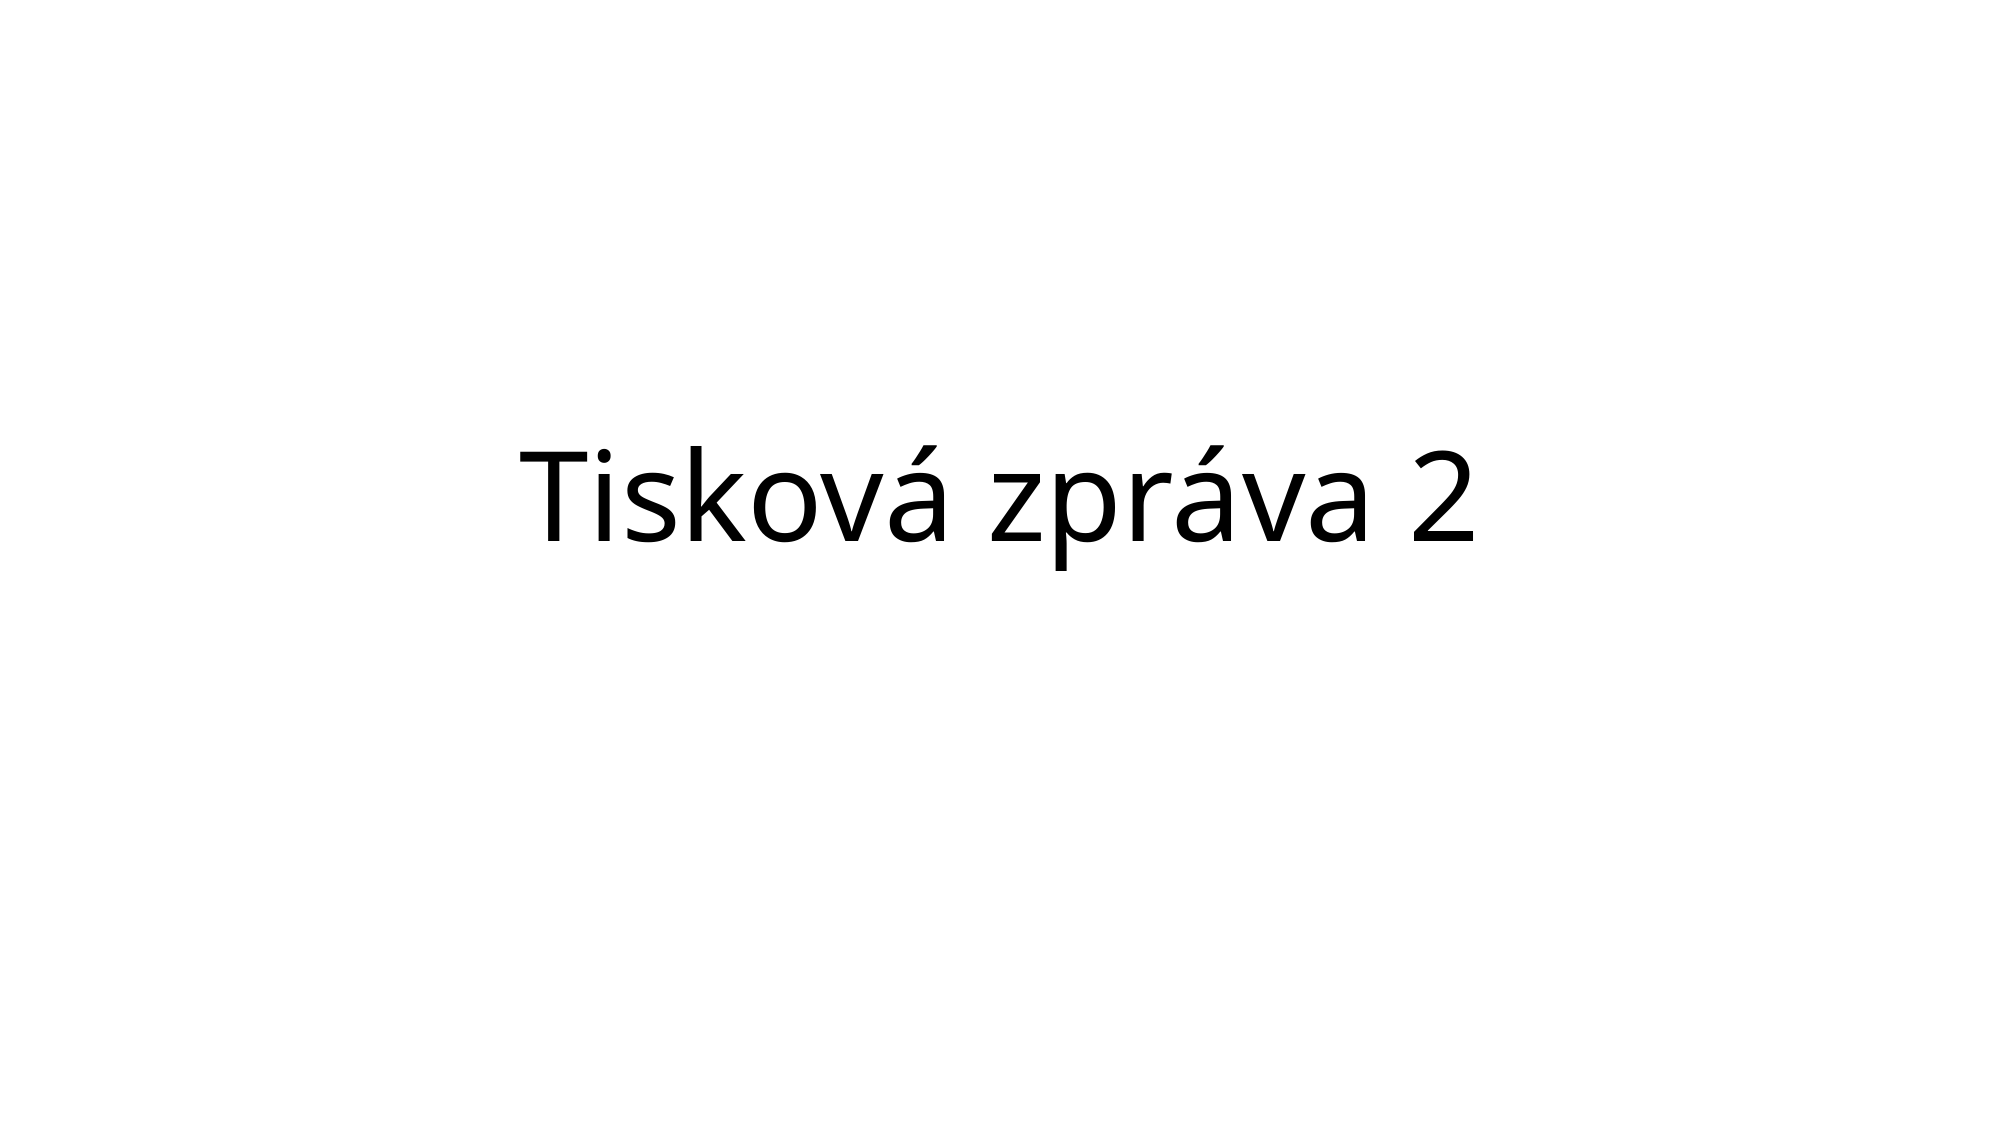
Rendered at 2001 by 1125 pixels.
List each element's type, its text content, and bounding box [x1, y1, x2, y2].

title Tisková zpráva 2 [249, 184, 1750, 576]
